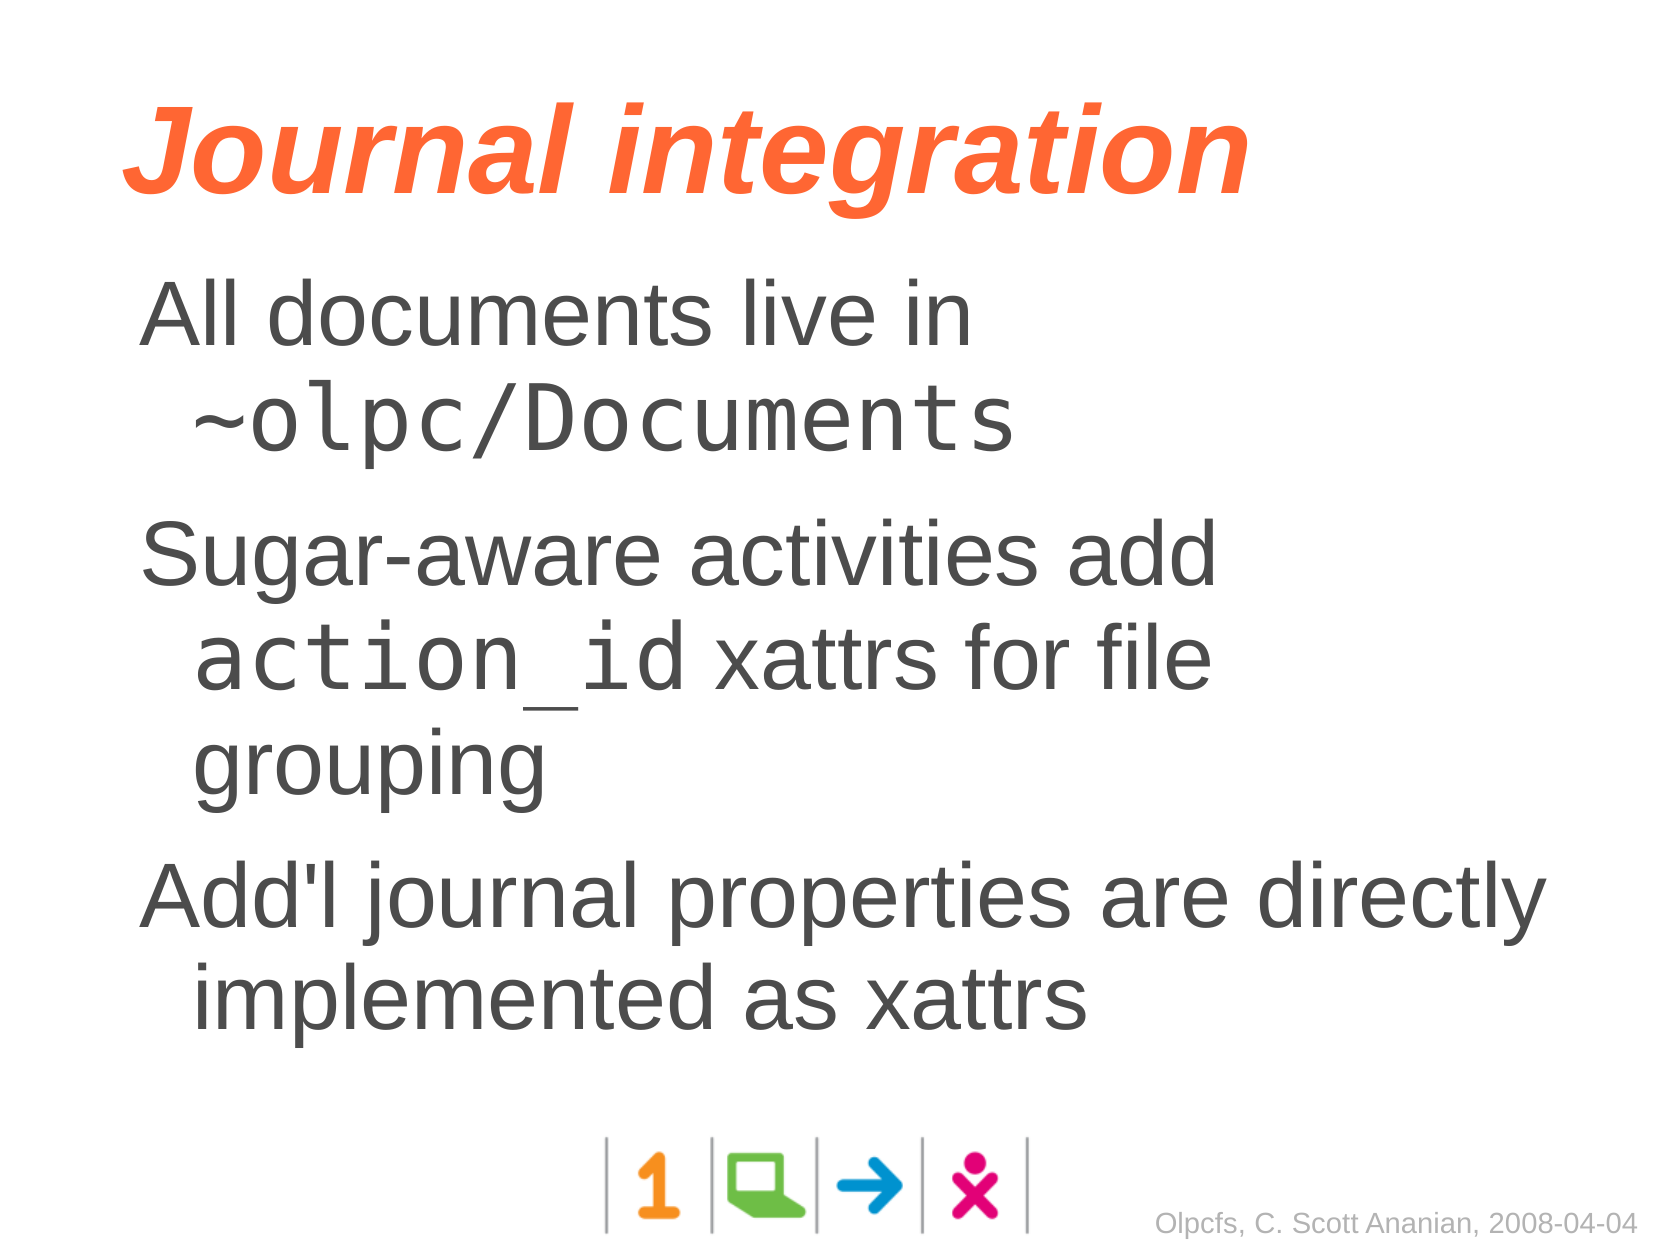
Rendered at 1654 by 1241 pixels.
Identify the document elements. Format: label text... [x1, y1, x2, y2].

list All documents live in ~olpc/Documents Sugar-aware activities add action_id xattrs for file grouping Add'l journal properties are directly implemented as xattrs [121, 262, 1561, 1172]
title Journal integration [121, 46, 1534, 254]
picture [600, 1172, 1036, 1241]
